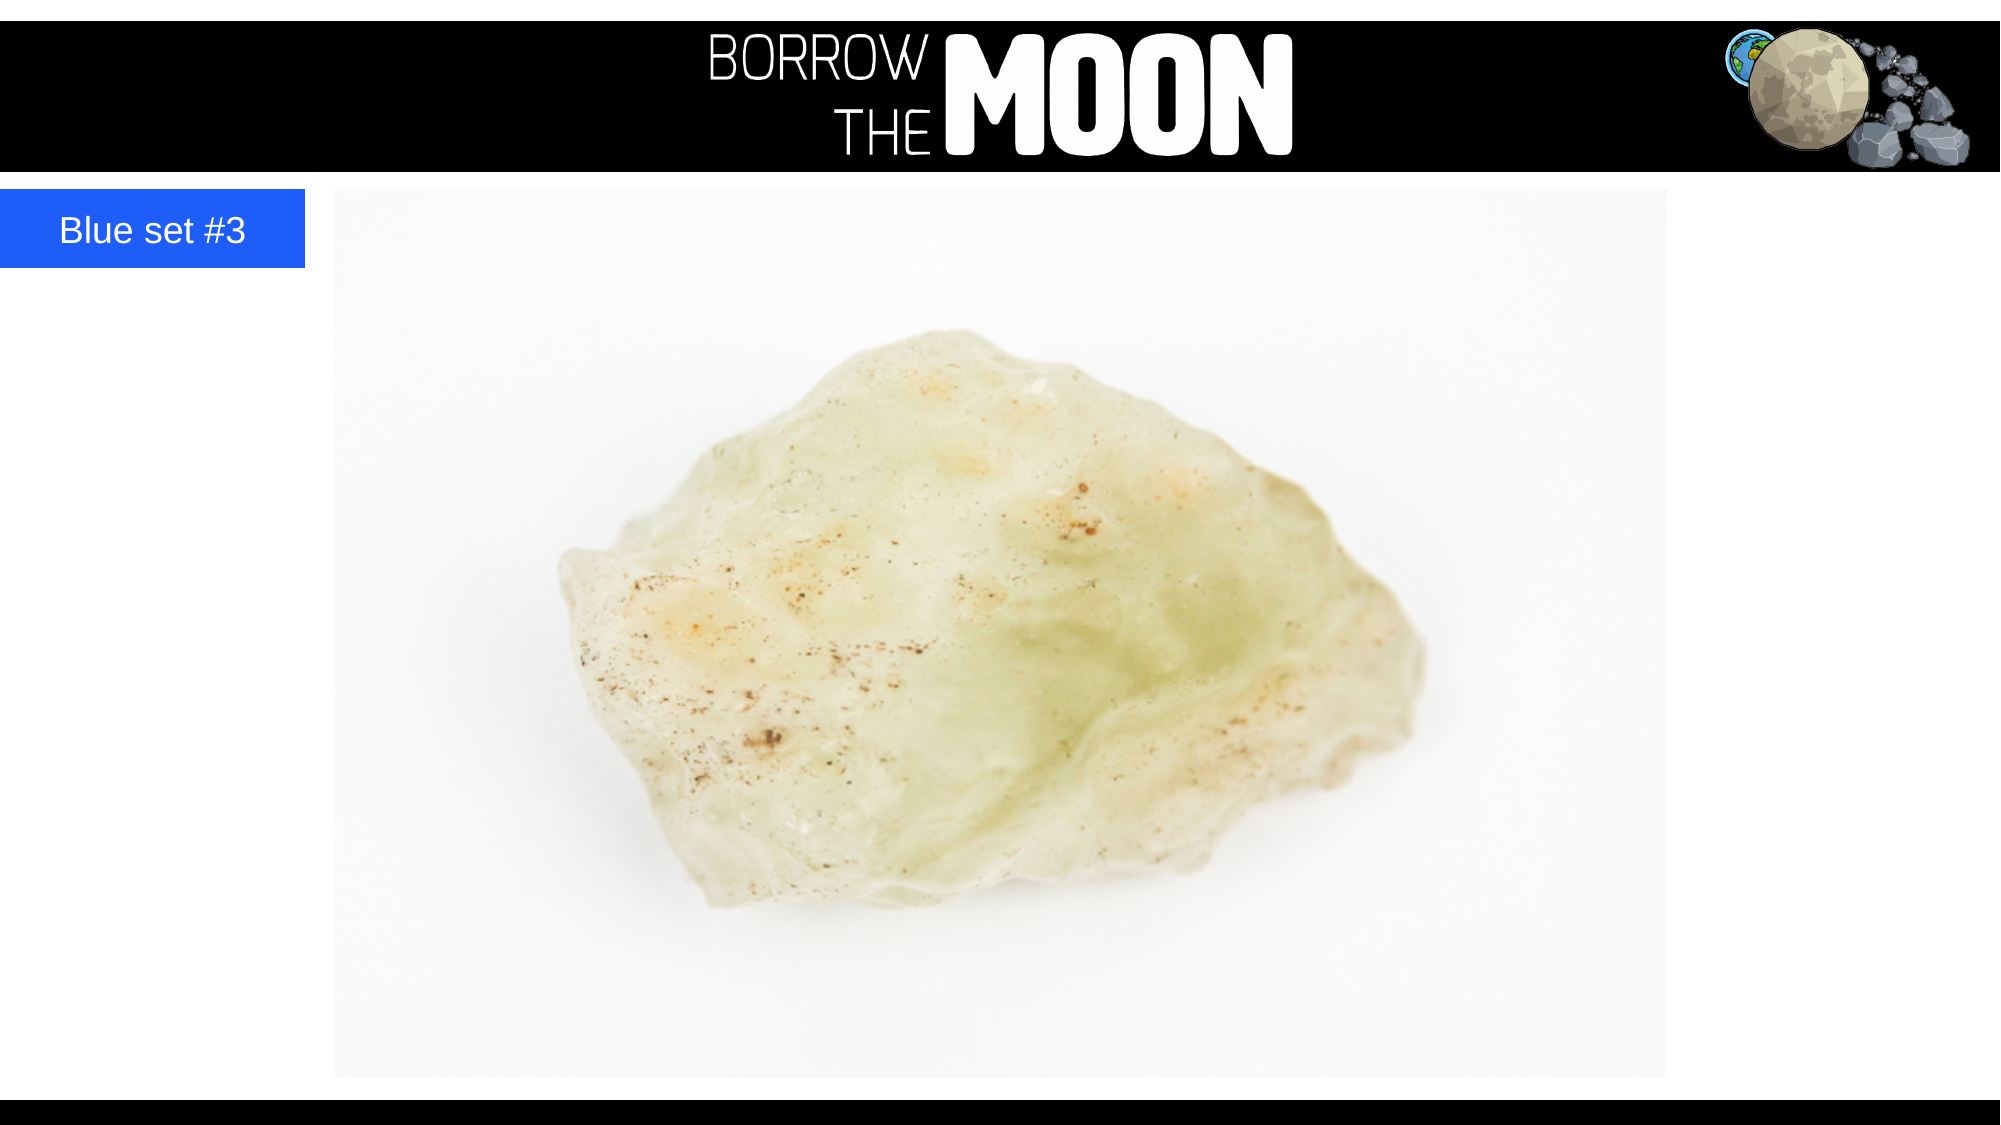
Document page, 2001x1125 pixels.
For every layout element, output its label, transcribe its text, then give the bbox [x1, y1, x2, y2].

picture [333, 189, 1667, 1078]
text_box Blue set #3 [0, 189, 305, 268]
